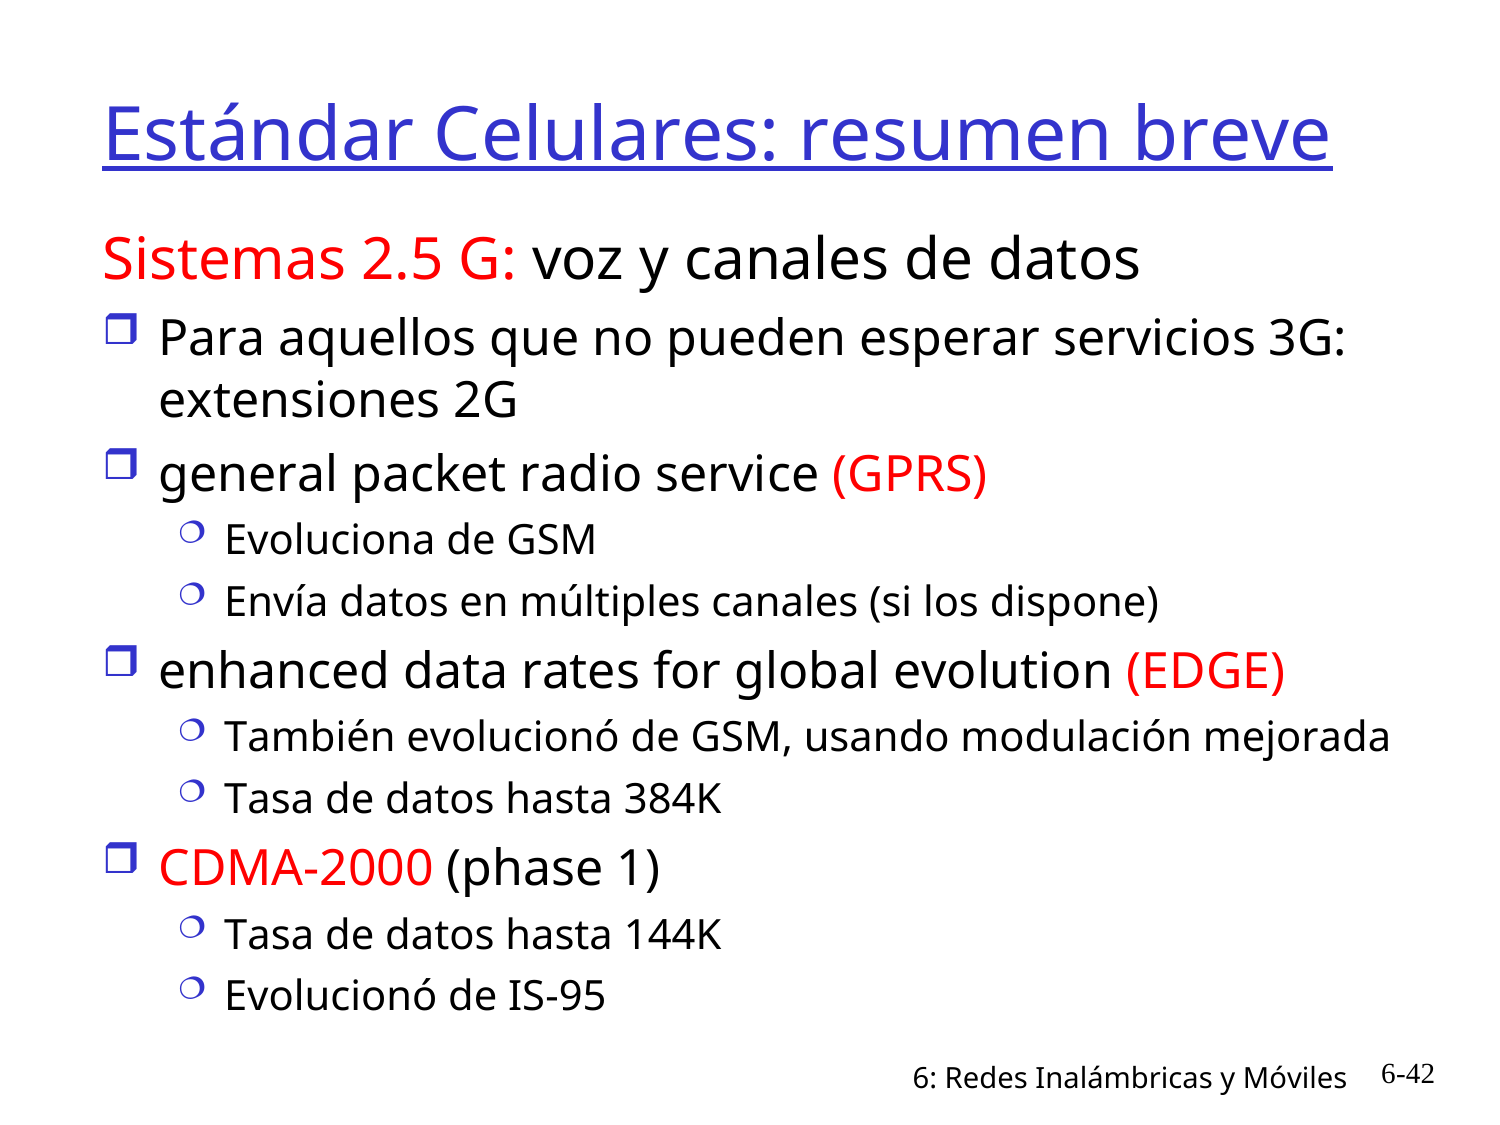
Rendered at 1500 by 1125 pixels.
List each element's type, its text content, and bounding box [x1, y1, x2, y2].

list Sistemas 2.5 G: voz y canales de datos Para aquellos que no pueden esperar servicios 3G: extensiones 2G general packet radio service (GPRS) Evoluciona de GSM Envía datos en múltiples canales (si los dispone) enhanced data rates for global evolution (EDGE) También evolucionó de GSM, usando modulación mejorada Tasa de datos hasta 384K CDMA-2000 (phase 1) Tasa de datos hasta 144K Evolucionó de IS-95 [87, 215, 1474, 978]
title Estándar Celulares: resumen breve [87, 36, 1363, 215]
